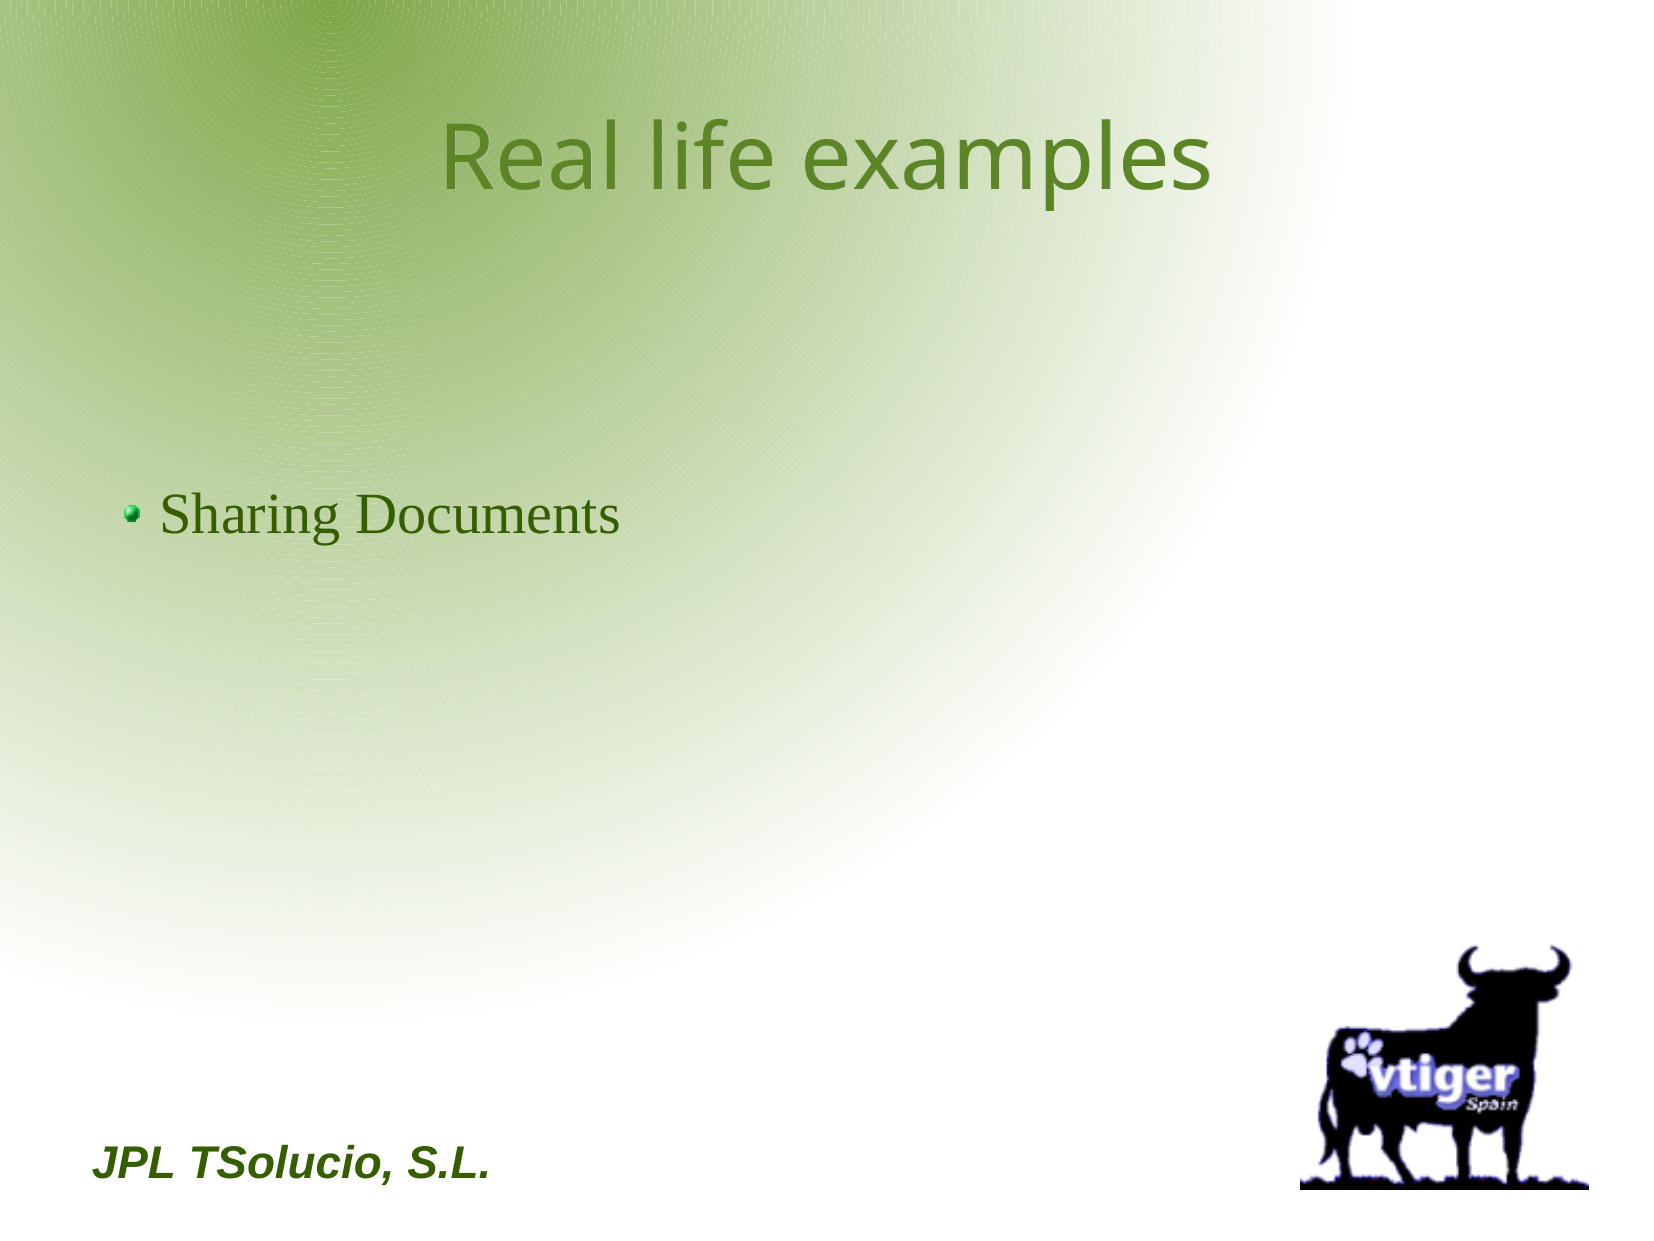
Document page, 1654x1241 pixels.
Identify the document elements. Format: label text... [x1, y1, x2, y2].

title Real life examples [0, 100, 1654, 208]
picture [1300, 939, 1589, 1190]
text_box Sharing Documents [88, 222, 1329, 1004]
